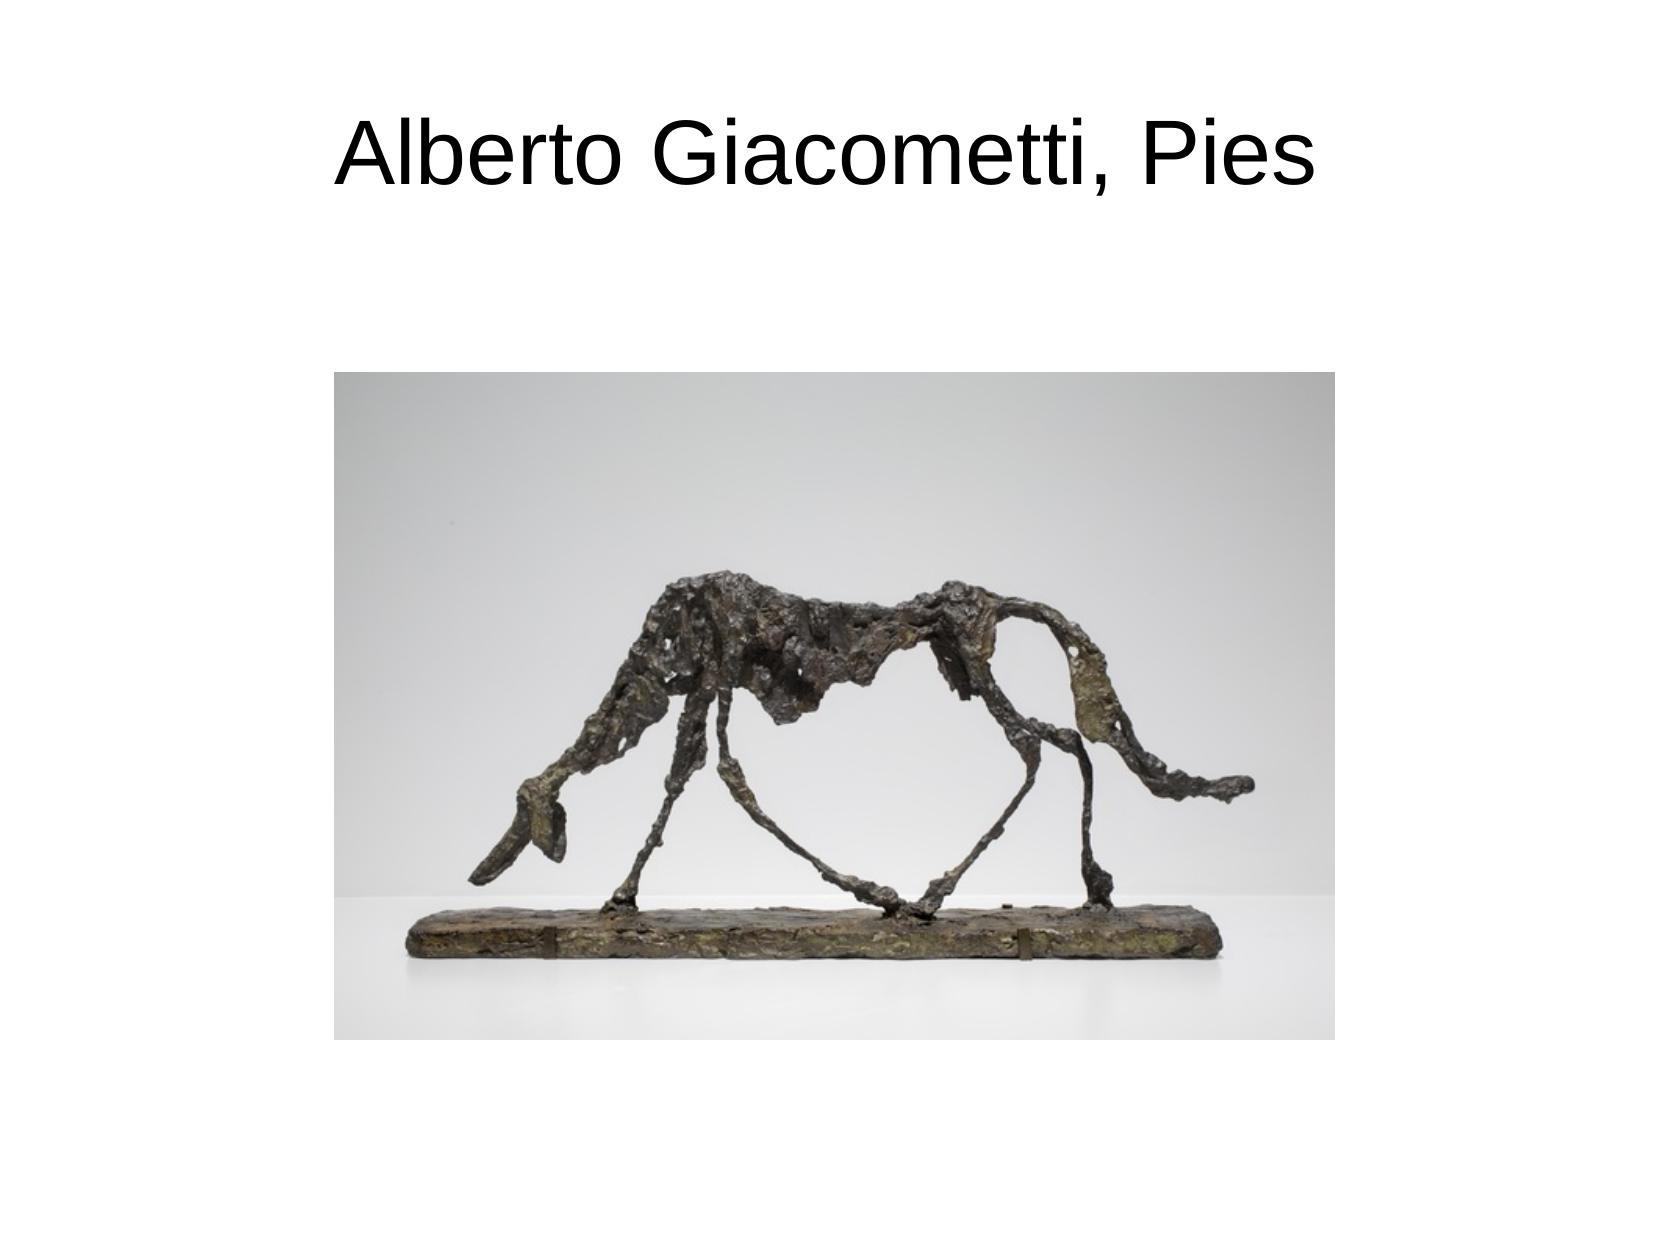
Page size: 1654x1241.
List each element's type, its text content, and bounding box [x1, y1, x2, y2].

title Alberto Giacometti, Pies [82, 49, 1571, 257]
picture [334, 372, 1335, 1040]
